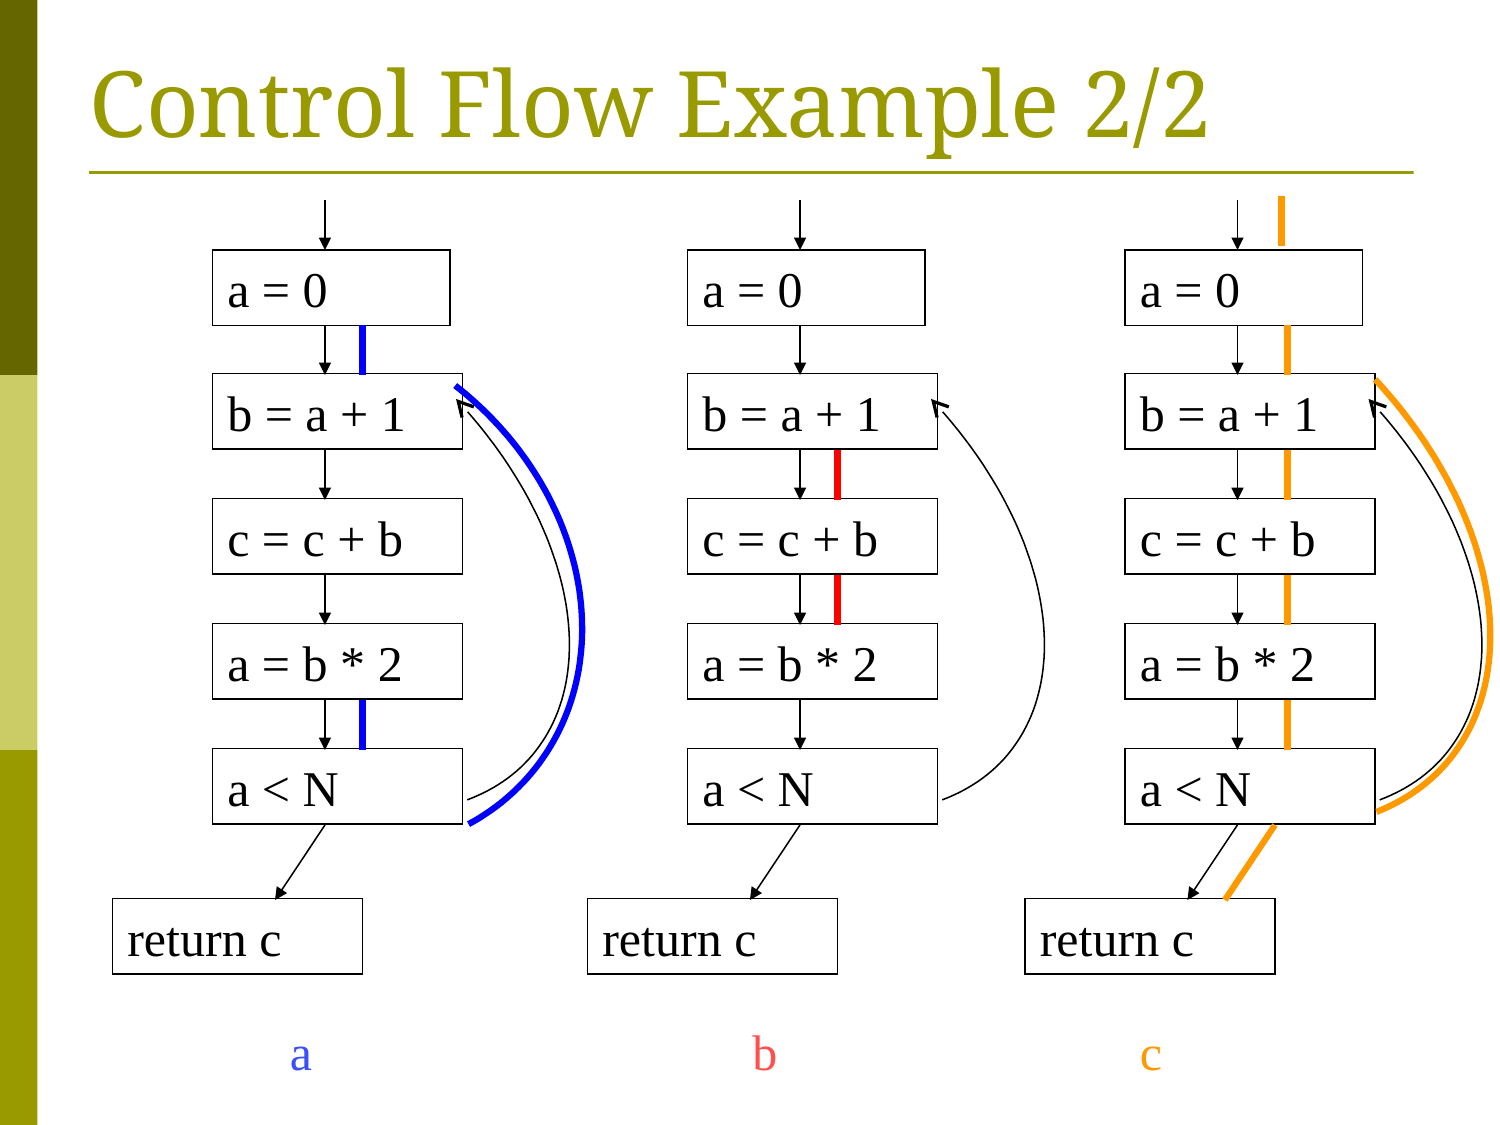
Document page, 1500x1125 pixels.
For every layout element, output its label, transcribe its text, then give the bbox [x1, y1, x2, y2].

text_box return c [587, 898, 838, 974]
text_box a = 0 [212, 249, 451, 326]
title Control Flow Example 2/2 [75, 45, 1426, 173]
text_box a [275, 1012, 351, 1088]
text_box c [1125, 1012, 1201, 1088]
text_box return c [1024, 898, 1276, 974]
text_box a < N [687, 748, 938, 824]
text_box a = 0 [1125, 249, 1363, 326]
text_box a = b * 2 [212, 623, 463, 699]
text_box b = a + 1 [212, 373, 463, 449]
text_box a = 0 [687, 249, 925, 326]
text_box c = c + b [212, 498, 463, 574]
text_box c = c + b [1124, 498, 1375, 574]
text_box c = c + b [687, 498, 938, 574]
text_box a = b * 2 [1124, 623, 1375, 699]
text_box a < N [212, 748, 463, 824]
text_box return c [112, 898, 363, 974]
text_box b = a + 1 [687, 373, 938, 449]
text_box a = b * 2 [687, 623, 938, 699]
text_box b [737, 1012, 813, 1088]
text_box b = a + 1 [1124, 373, 1375, 449]
text_box a < N [1124, 748, 1375, 824]
